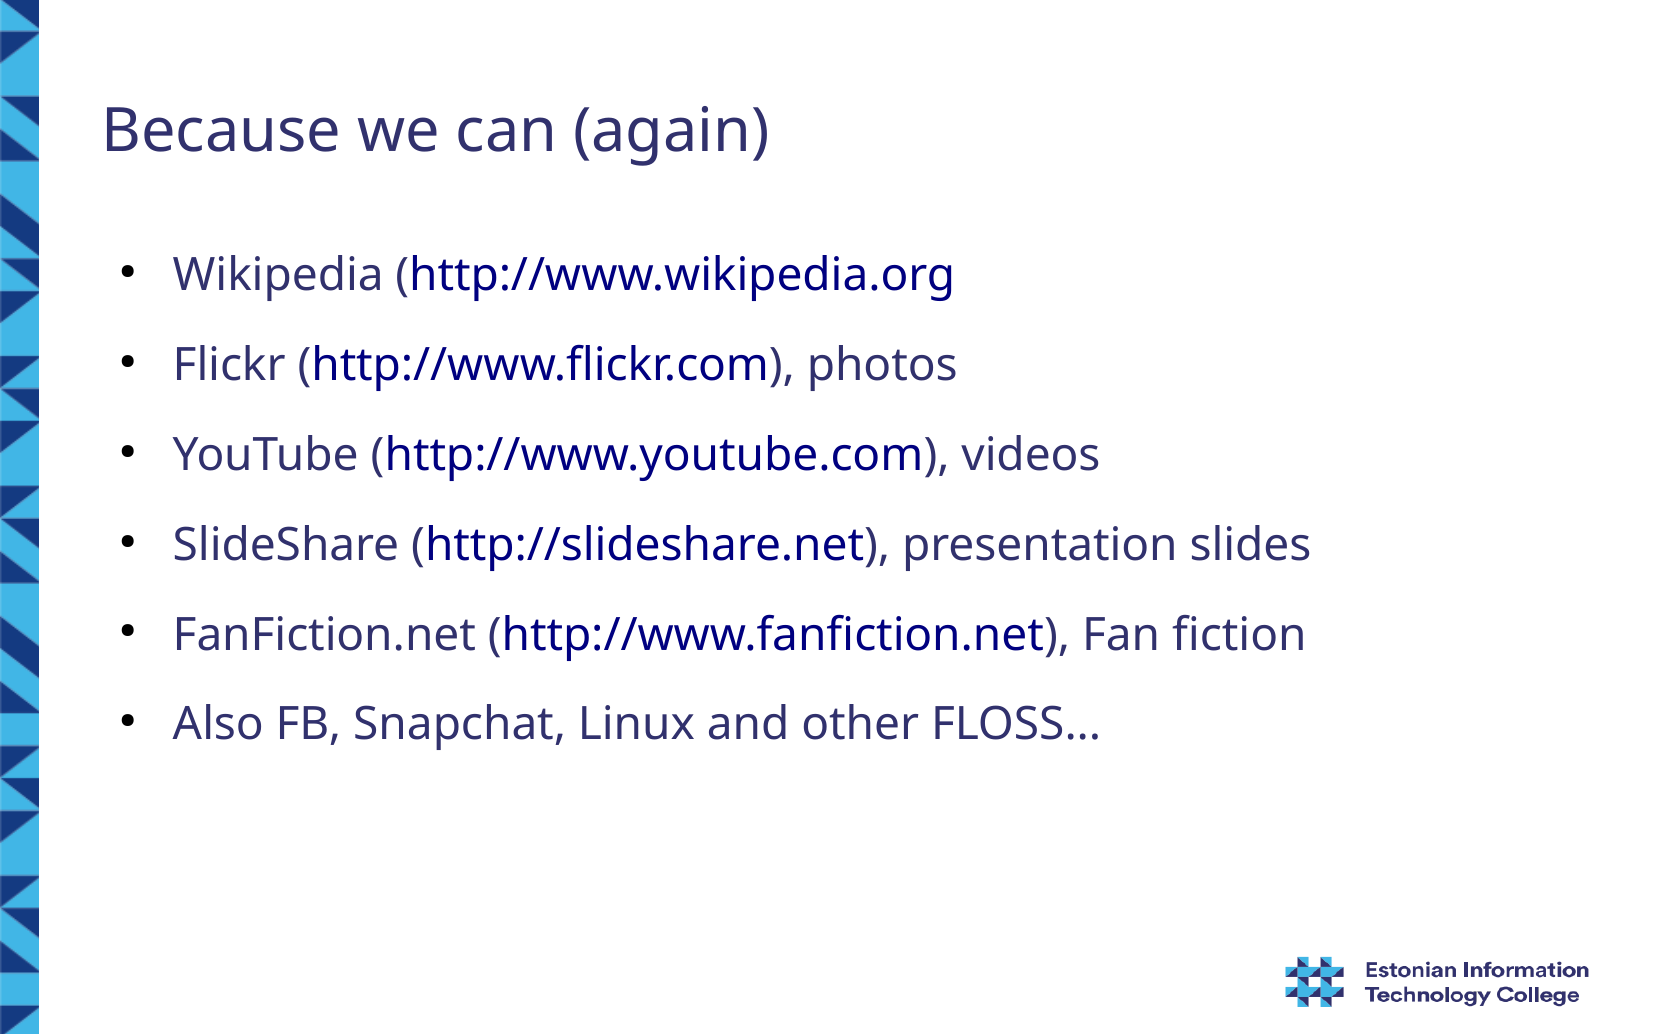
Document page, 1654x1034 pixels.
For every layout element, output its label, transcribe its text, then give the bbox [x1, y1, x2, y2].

title Because we can (again) [101, 41, 1224, 214]
list Wikipedia (http://www.wikipedia.org Flickr (http://www.flickr.com), photos YouTube (http://www.youtube.com), videos SlideShare (http://slideshare.net), presentation slides FanFiction.net (http://www.fanfiction.net), Fan fiction Also FB, Snapchat, Linux and other FLOSS... [101, 241, 1591, 924]
